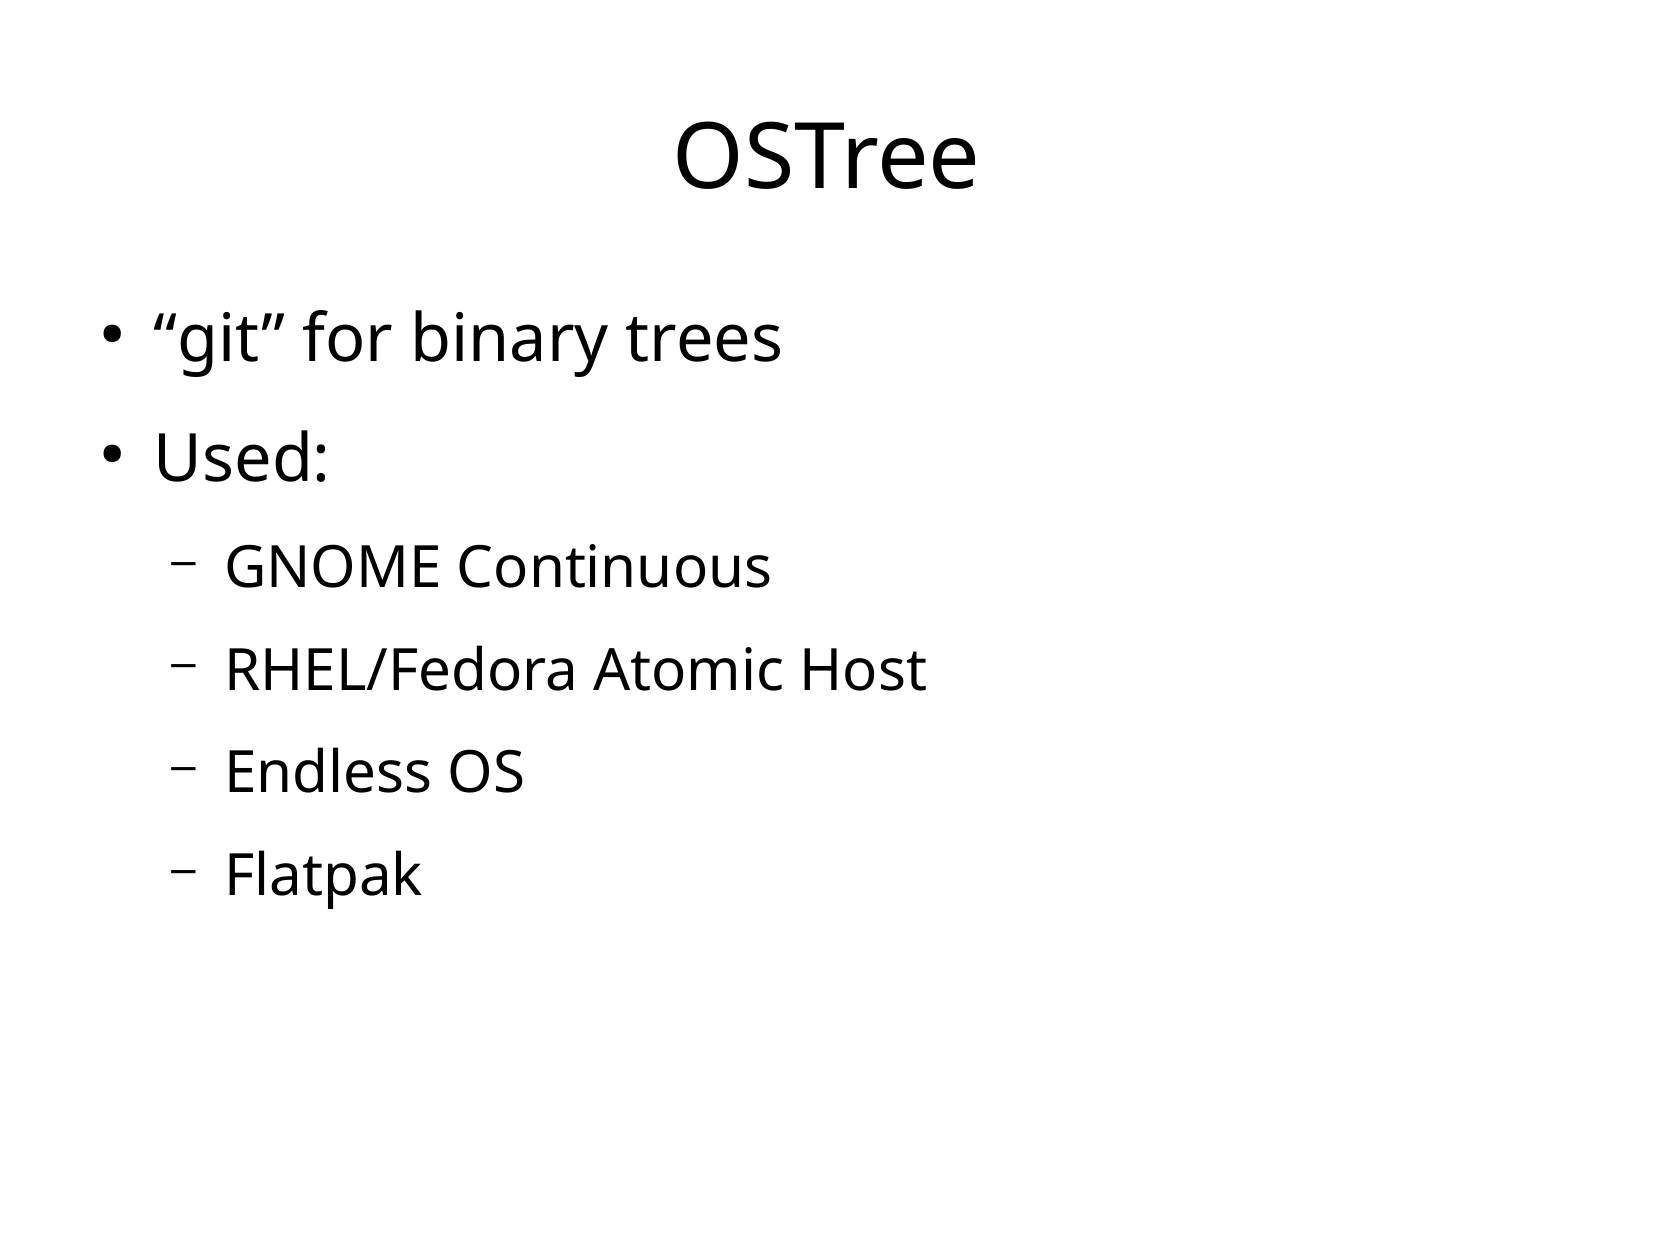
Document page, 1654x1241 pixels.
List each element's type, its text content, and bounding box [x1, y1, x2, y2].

list “git” for binary trees Used: GNOME Continuous RHEL/Fedora Atomic Host Endless OS Flatpak [82, 290, 1571, 1010]
title OSTree [82, 49, 1571, 257]
